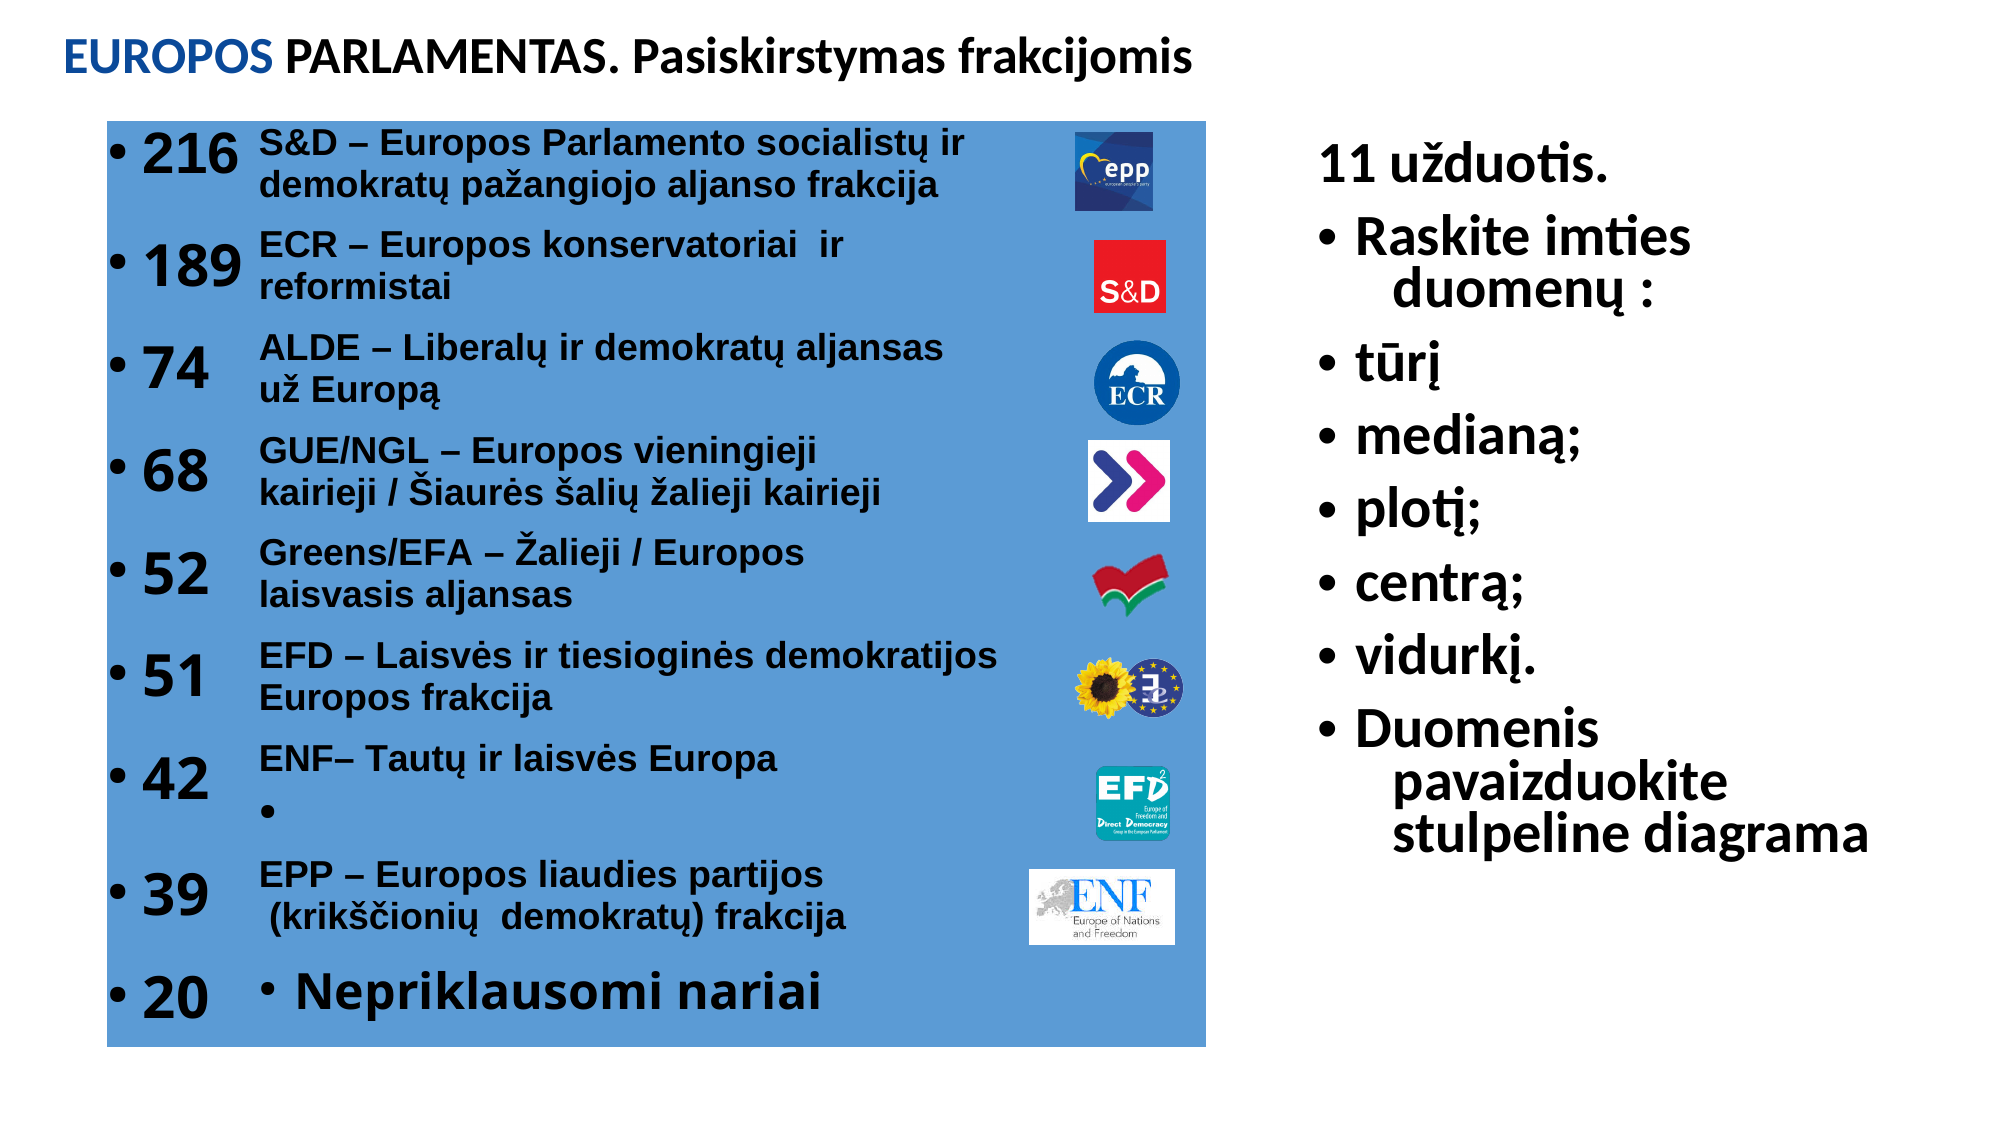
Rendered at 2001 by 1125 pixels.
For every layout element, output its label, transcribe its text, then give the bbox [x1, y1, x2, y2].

table_cell GUE/NGL – Europos vieningieji kairieji / Šiaurės šalių žalieji kairieji [259, 429, 1206, 532]
picture [1029, 869, 1175, 945]
table_cell 42 [107, 737, 259, 854]
table_cell 20 [107, 956, 259, 1047]
table_cell EPP – Europos liaudies partijos (krikščionių demokratų) frakcija [259, 854, 1206, 956]
title EUROPOS PARLAMENTAS. Pasiskirstymas frakcijomis [48, 19, 1774, 95]
table_cell ALDE – Liberalų ir demokratų aljansas už Europą [259, 327, 1206, 429]
list 11 užduotis. Raskite imties duomenų : tūrį medianą; plotį; centrą; vidurkį. Duomenis pavaizduokite stulpeline diagrama [1302, 132, 1891, 1048]
table_cell 51 [107, 635, 259, 737]
picture [1094, 240, 1166, 313]
table_cell 68 [107, 429, 259, 532]
table_cell ECR – Europos konservatoriai ir reformistai [259, 224, 1206, 327]
picture [1073, 656, 1187, 720]
picture [1075, 132, 1153, 211]
table_cell EFD – Laisvės ir tiesioginės demokratijos Europos frakcija [259, 635, 1206, 737]
picture [1088, 440, 1170, 522]
table_cell 52 [107, 532, 259, 635]
table_cell 74 [107, 327, 259, 429]
picture [1094, 764, 1172, 842]
table_header S&D – Europos Parlamento socialistų ir demokratų pažangiojo aljanso frakcija [259, 121, 1206, 224]
table_cell ENF– Tautų ir laisvės Europa [259, 737, 1206, 854]
picture [1091, 338, 1182, 428]
table_cell 189 [107, 224, 259, 327]
table_header 216 [107, 121, 259, 224]
table_cell 39 [107, 854, 259, 956]
table_cell Nepriklausomi nariai [259, 956, 1206, 1047]
table_cell Greens/EFA – Žalieji / Europos laisvasis aljansas [259, 532, 1206, 635]
picture [1083, 552, 1175, 621]
